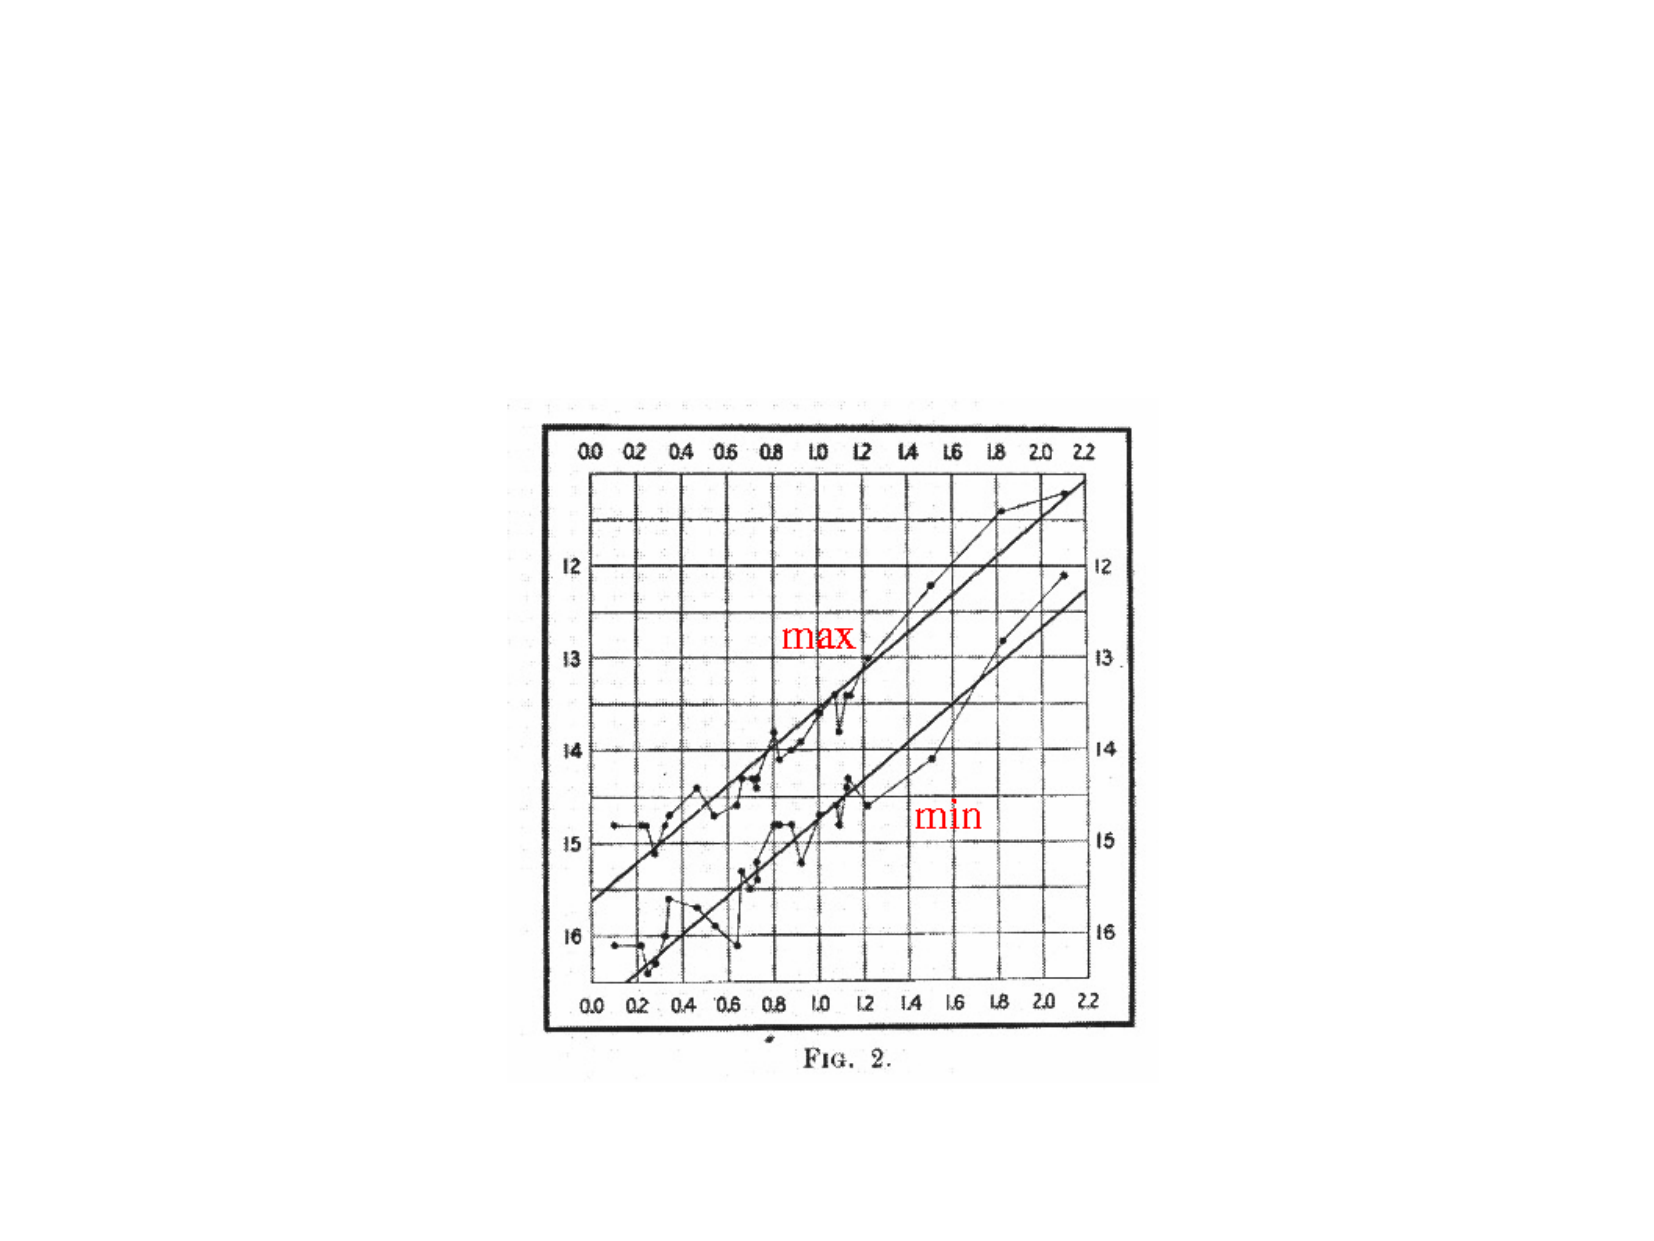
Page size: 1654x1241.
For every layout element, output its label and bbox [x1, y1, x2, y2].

picture [492, 383, 1174, 1098]
